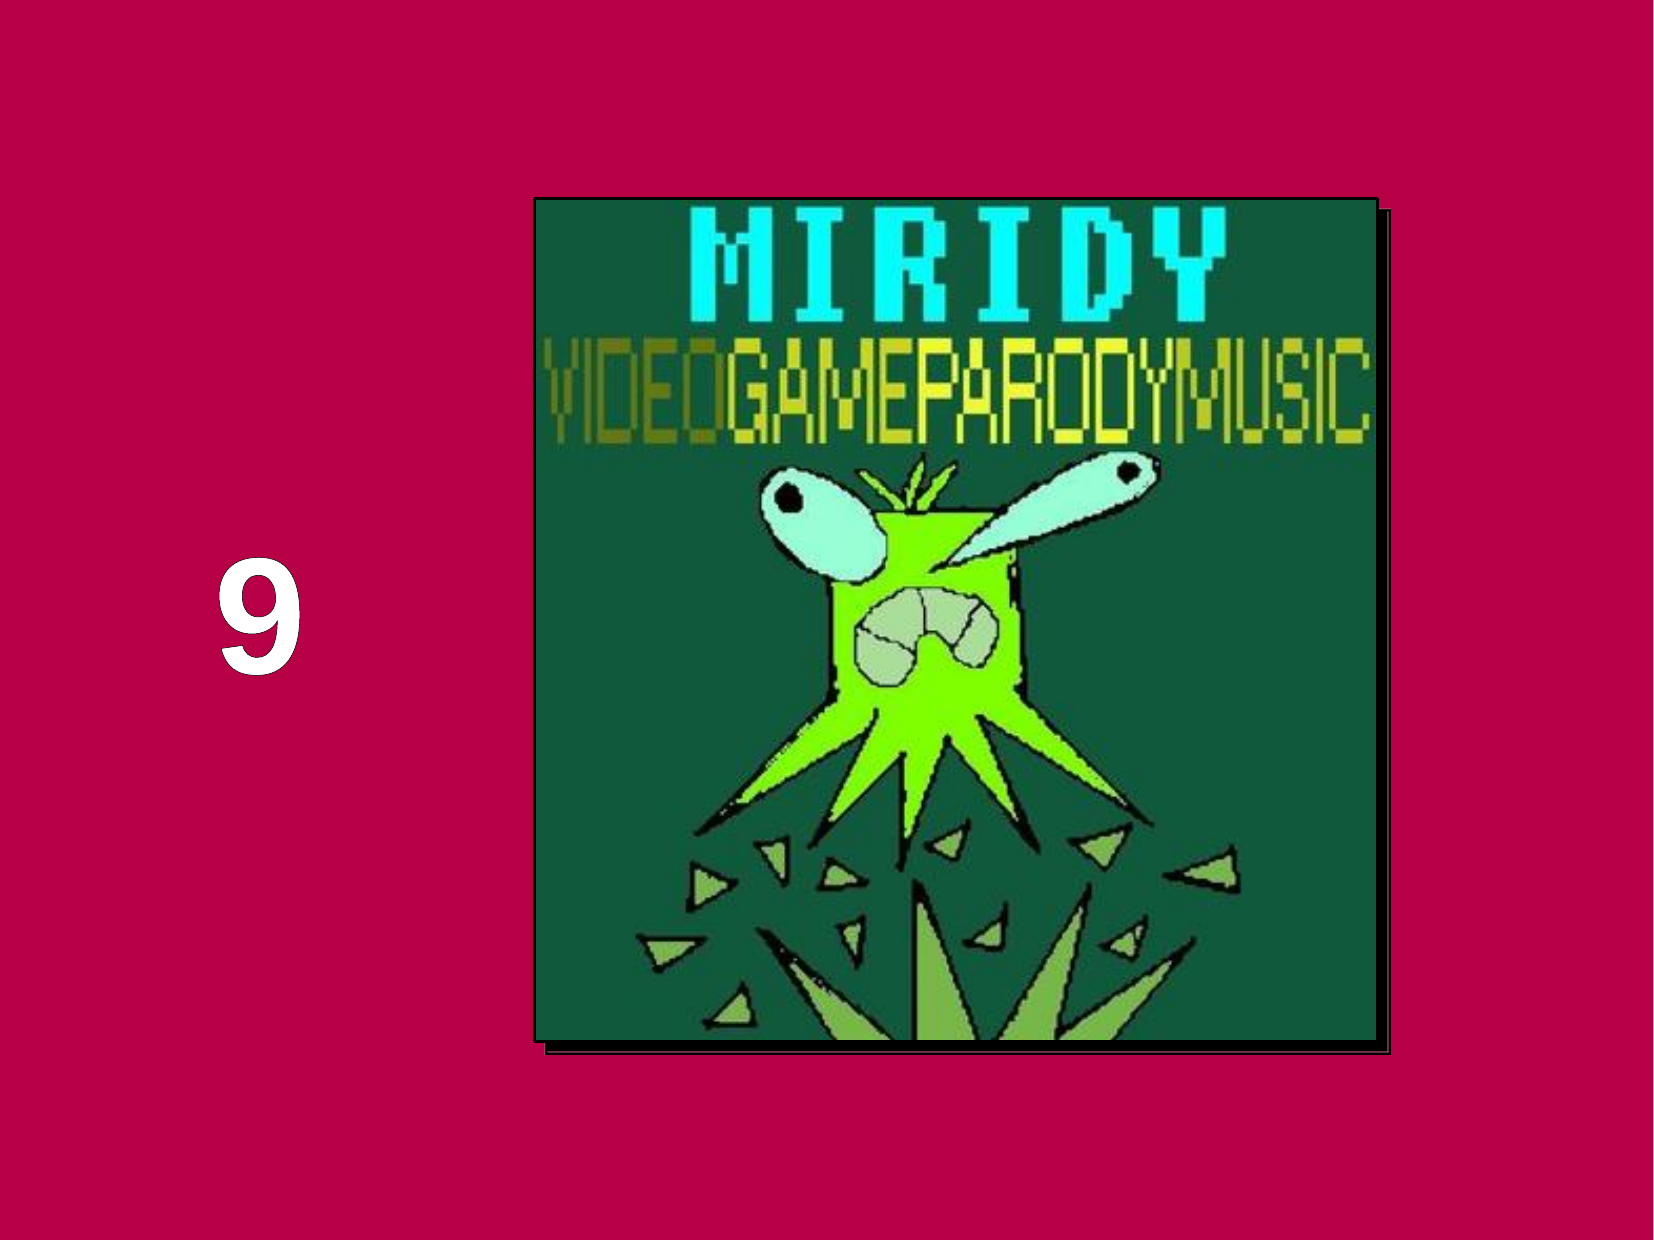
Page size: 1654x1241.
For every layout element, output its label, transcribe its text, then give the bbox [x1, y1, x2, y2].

picture [535, 200, 1376, 1041]
text_box 9 [198, 515, 349, 725]
